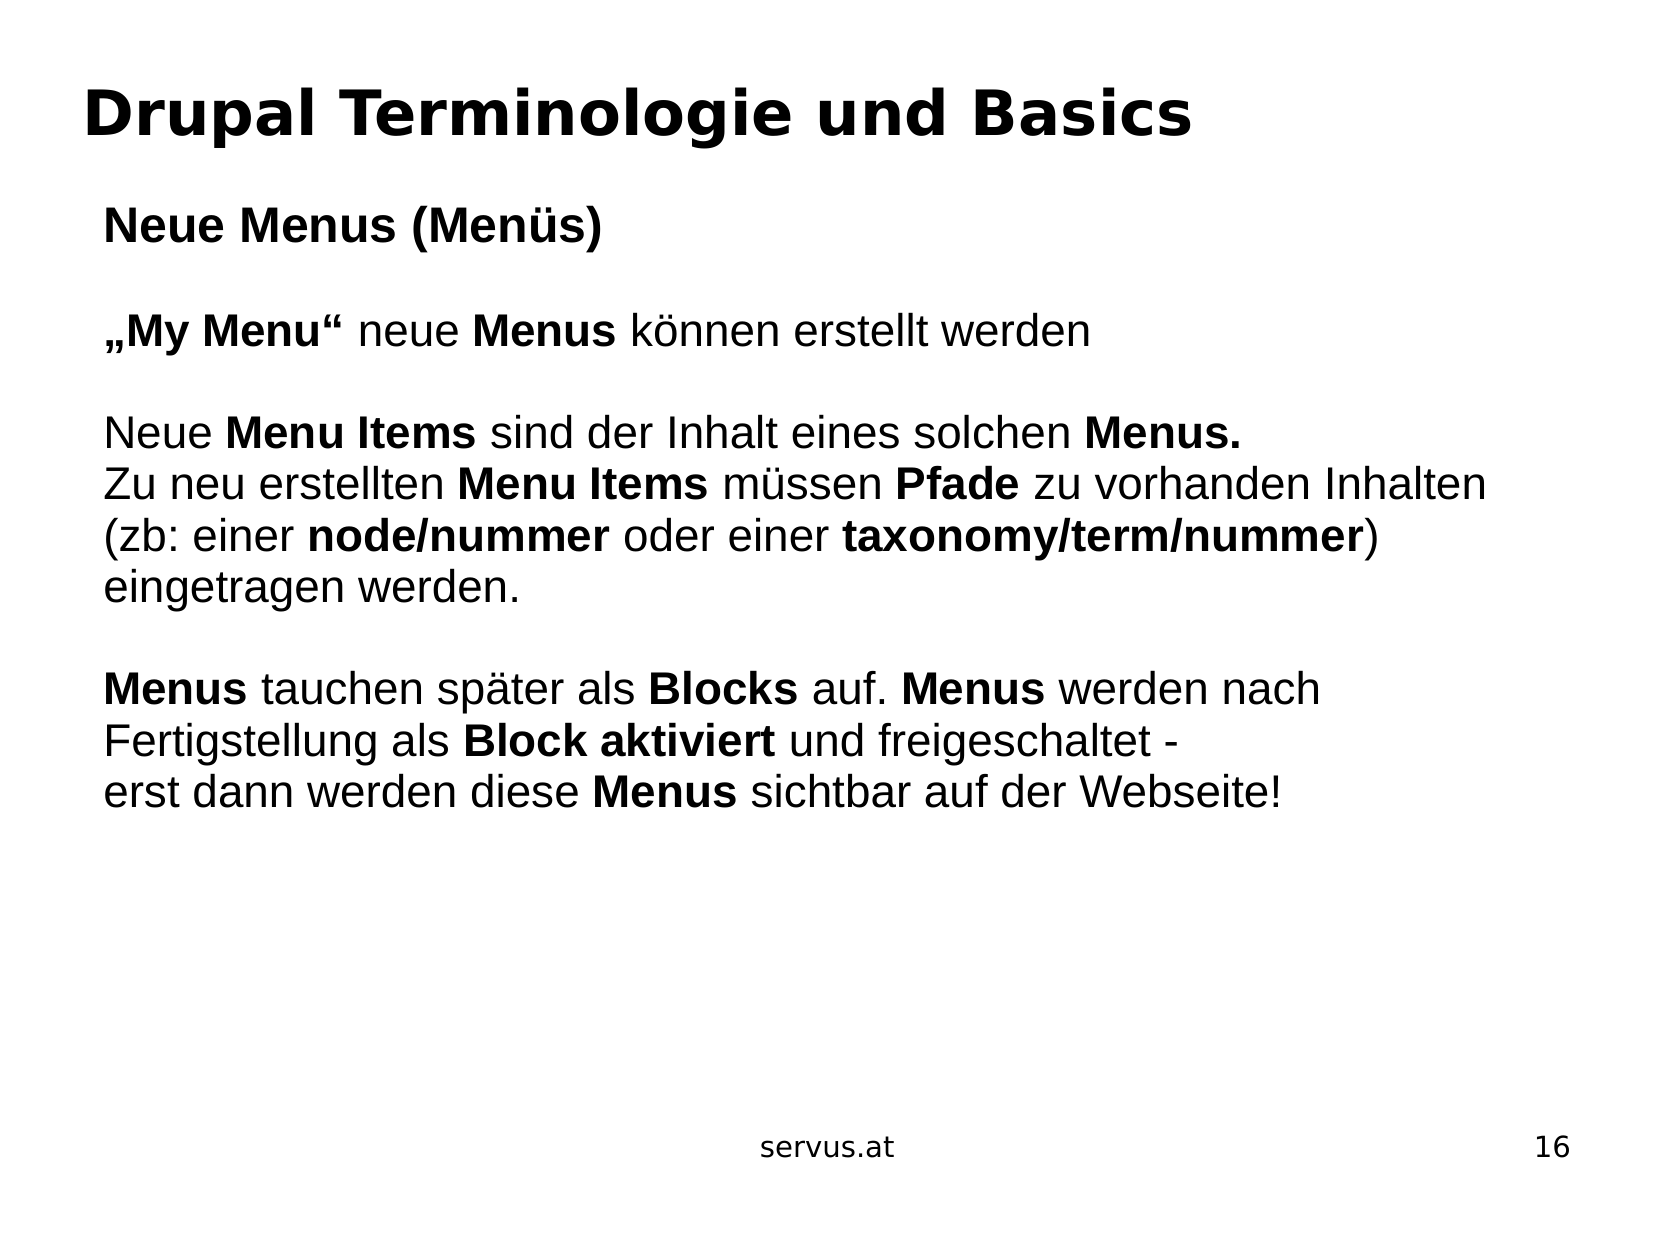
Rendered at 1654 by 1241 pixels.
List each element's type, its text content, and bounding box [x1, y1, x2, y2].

text_box Neue Menus (Menüs) „My Menu“ neue Menus können erstellt werden Neue Menu Items sind der Inhalt eines solchen Menus. Zu neu erstellten Menu Items müssen Pfade zu vorhanden Inhalten (zb: einer node/nummer oder einer taxonomy/term/nummer) eingetragen werden. Menus tauchen später als Blocks auf. Menus werden nach Fertigstellung als Block aktiviert und freigeschaltet - erst dann werden diese Menus sichtbar auf der Webseite! [88, 190, 1565, 1241]
title Drupal Terminologie und Basics [82, 49, 1571, 178]
